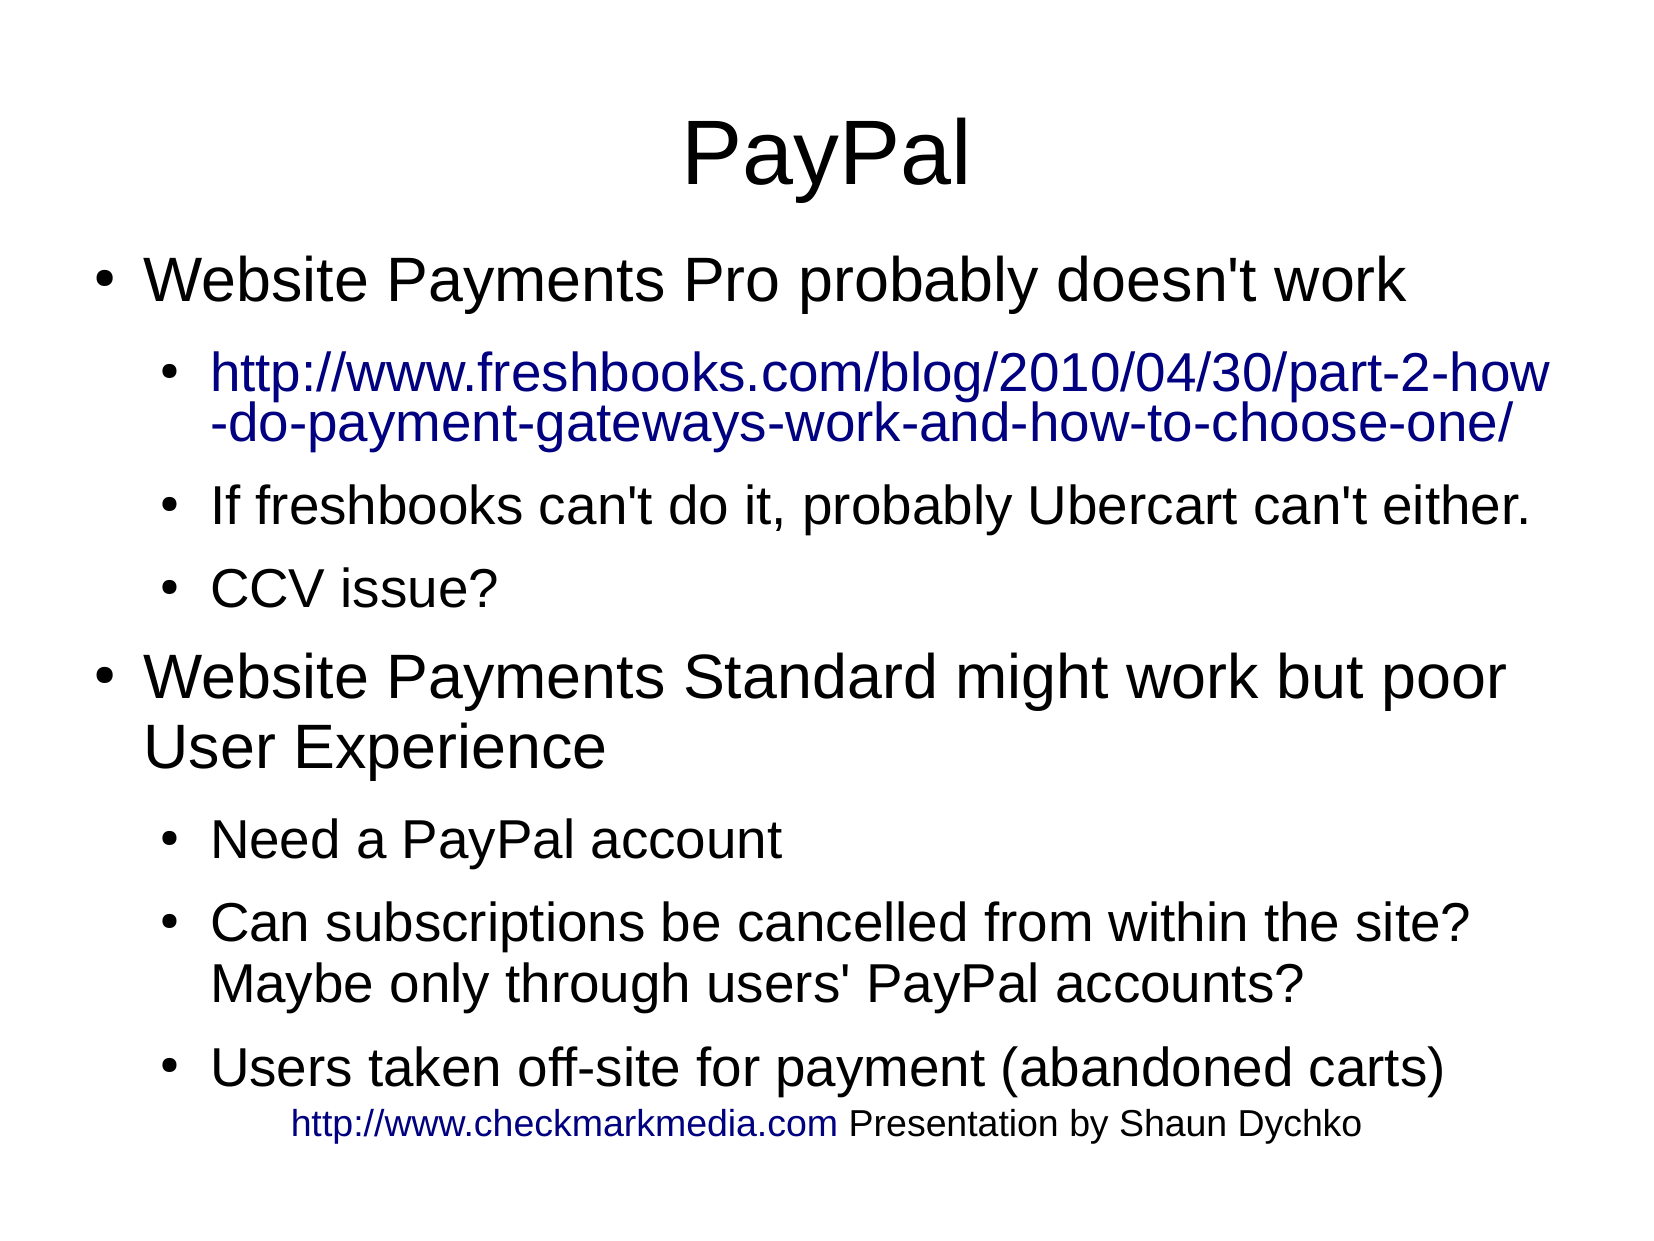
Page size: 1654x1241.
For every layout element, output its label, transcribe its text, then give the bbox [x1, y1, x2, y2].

text_box http://www.checkmarkmedia.com Presentation by Shaun Dychko [88, 1094, 1565, 1152]
title PayPal [82, 56, 1571, 250]
list Website Payments Pro probably doesn't work http://www.freshbooks.com/blog/2010/04/30/part-2-how-do-payment-gateways-work-and-how-to-choose-one/ If freshbooks can't do it, probably Ubercart can't either. CCV issue? Website Payments Standard might work but poor User Experience Need a PayPal account Can subscriptions be cancelled from within the site? Maybe only through users' PayPal accounts? Users taken off-site for payment (abandoned carts) [76, 244, 1565, 1063]
